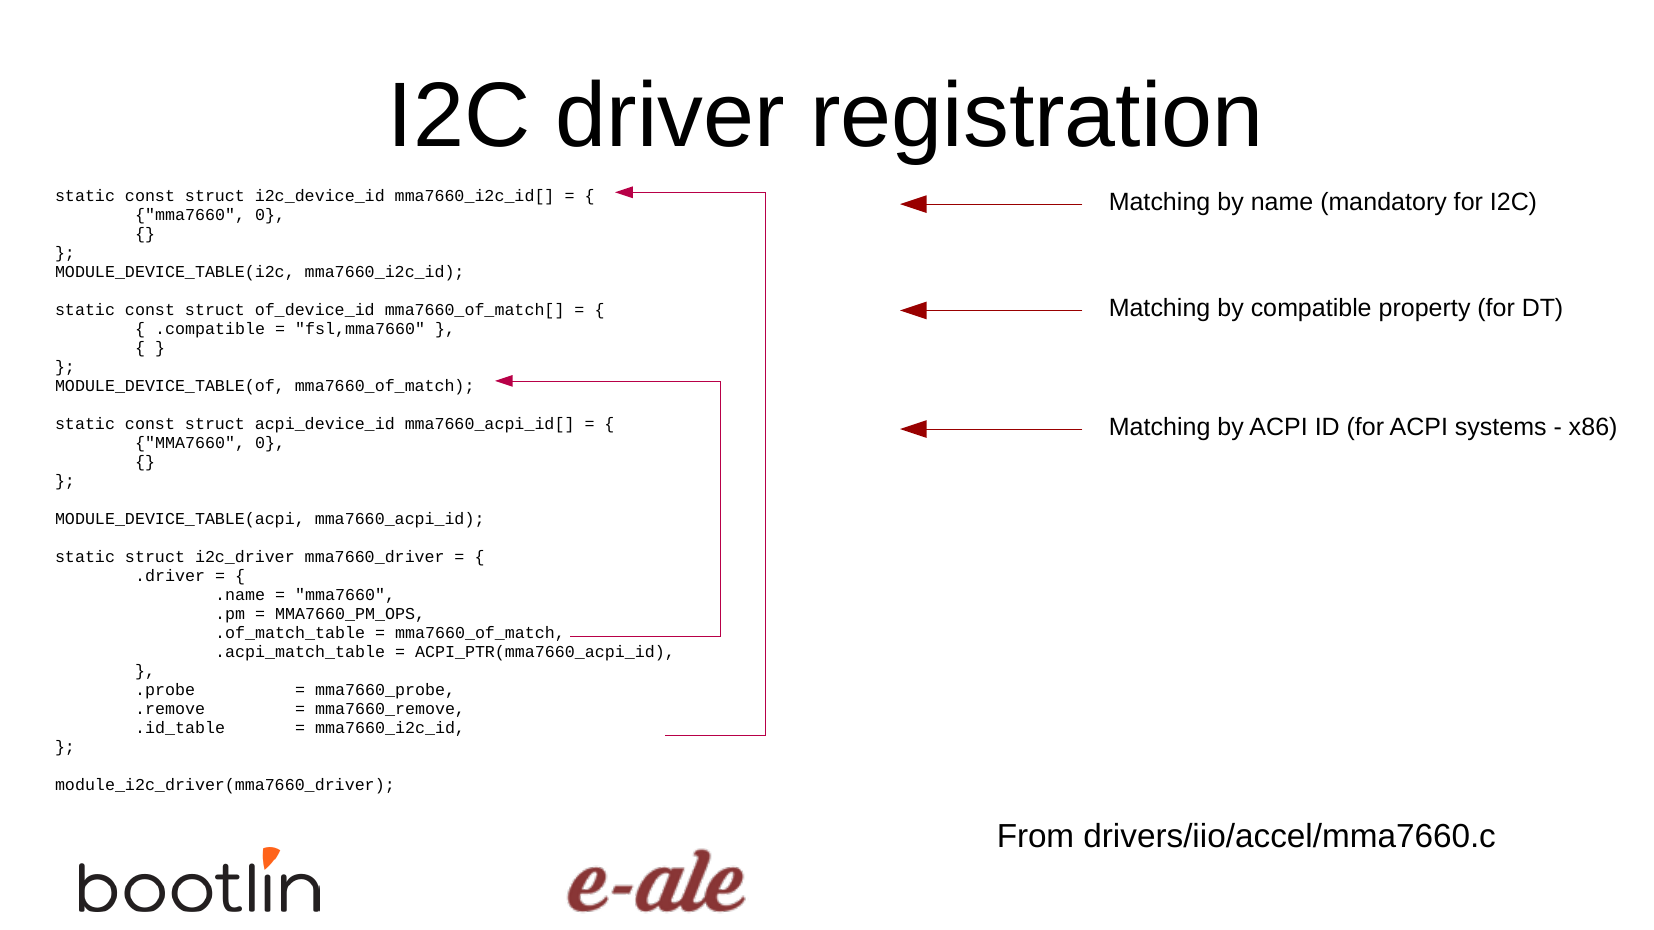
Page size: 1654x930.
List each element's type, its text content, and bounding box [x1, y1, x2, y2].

text_box Matching by name (mandatory for I2C) [1094, 180, 1602, 226]
text_box Matching by compatible property (for DT) [1094, 286, 1602, 332]
title I2C driver registration [82, 37, 1571, 193]
text_box From drivers/iio/accel/mma7660.c [982, 810, 1606, 886]
text_box Matching by ACPI ID (for ACPI systems - x86) [1094, 404, 1634, 450]
picture [79, 847, 320, 912]
picture [565, 847, 749, 915]
text_box static const struct i2c_device_id mma7660_i2c_id[] = { {"mma7660", 0}, {} }; MODULE_DEVICE_TABLE(i2c, mma7660_i2c_id); static const struct of_device_id mma7660_of_match[] = { { .compatible = "fsl,mma7660" }, { } }; MODULE_DEVICE_TABLE(of, mma7660_of_match); static const struct acpi_device_id mma7660_acpi_id[] = { {"MMA7660", 0}, {} }; MODULE_DEVICE_TABLE(acpi, mma7660_acpi_id); static struct i2c_driver mma7660_driver = { .driver = { .name = "mma7660", .pm = MMA7660_PM_OPS, .of_match_table = mma7660_of_match, .acpi_match_table = ACPI_PTR(mma7660_acpi_id), }, .probe = mma7660_probe, .remove = mma7660_remove, .id_table = mma7660_i2c_id, }; module_i2c_driver(mma7660_driver); [40, 180, 1021, 832]
